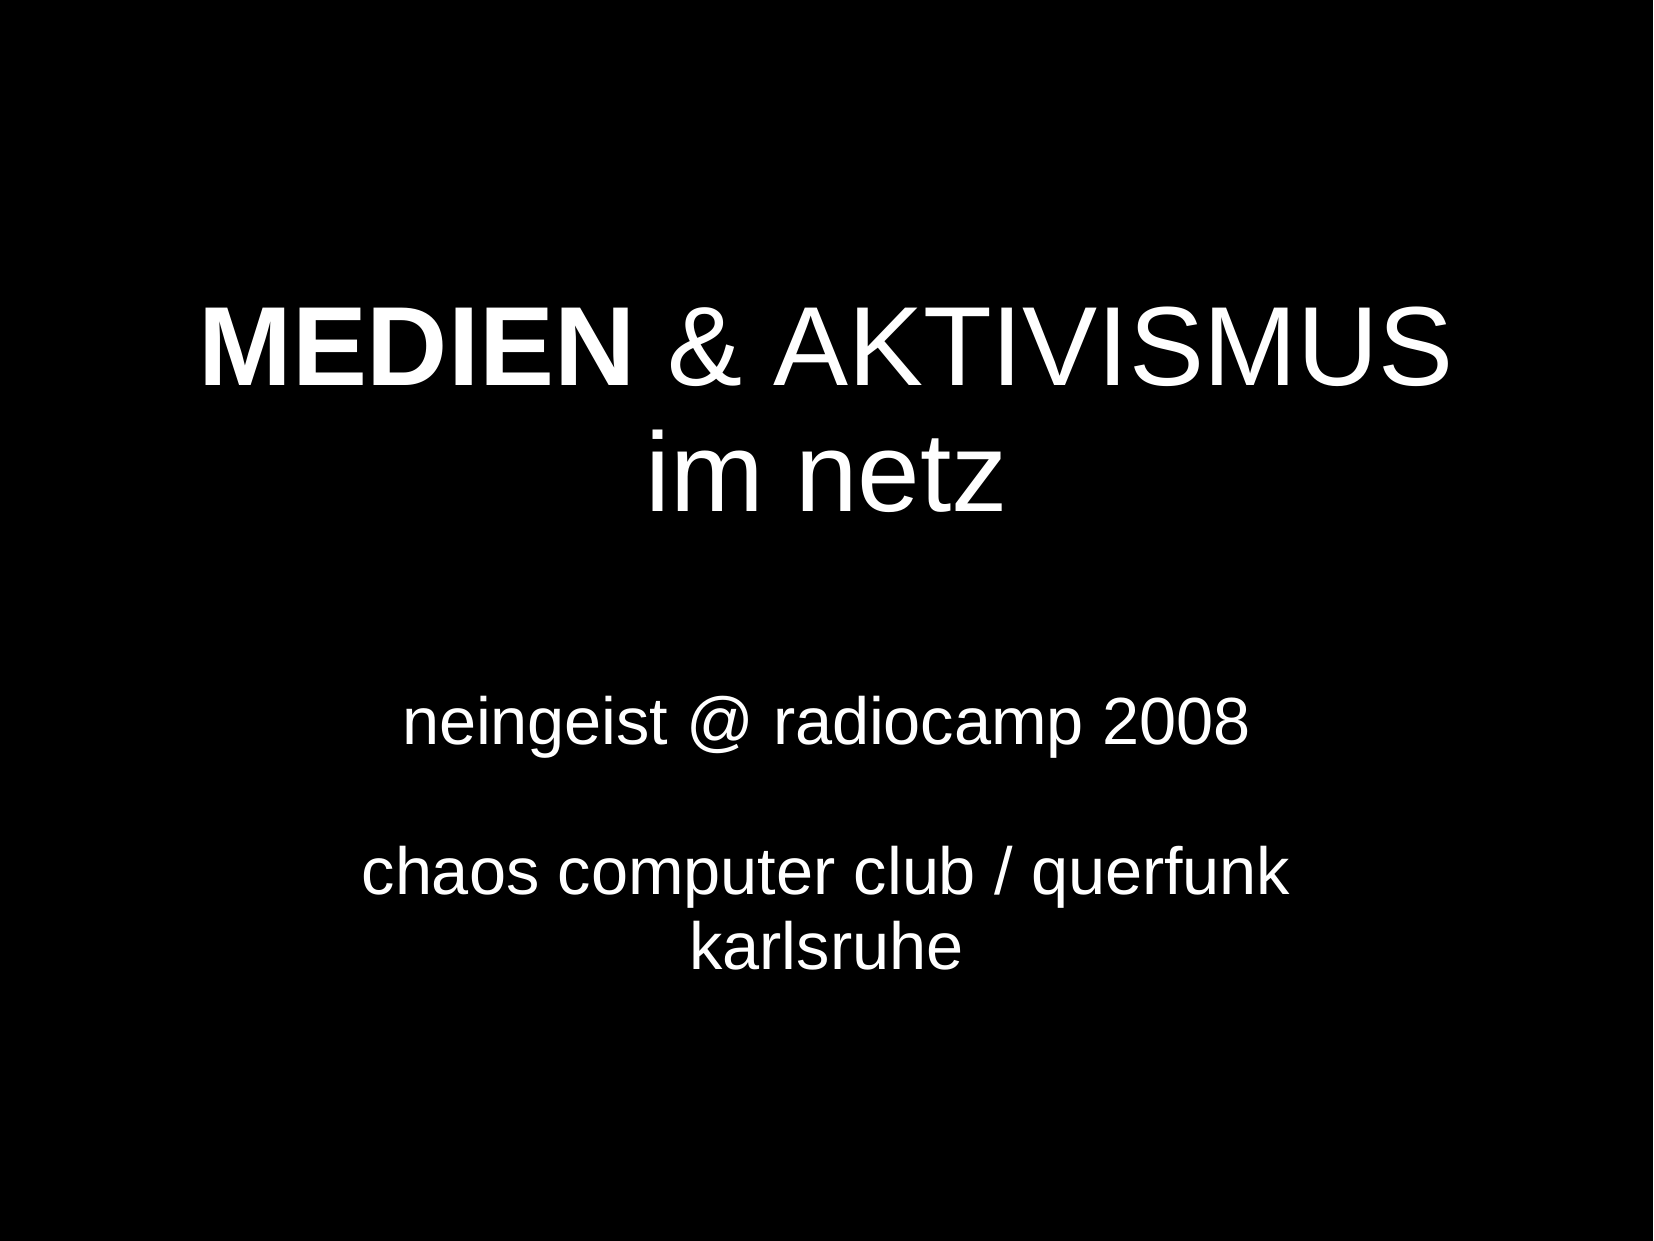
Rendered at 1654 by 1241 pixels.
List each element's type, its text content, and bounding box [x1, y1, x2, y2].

subtitle MEDIEN & AKTIVISMUS im netz neingeist @ radiocamp 2008 chaos computer club / querfunk karlsruhe [82, 75, 1571, 1193]
